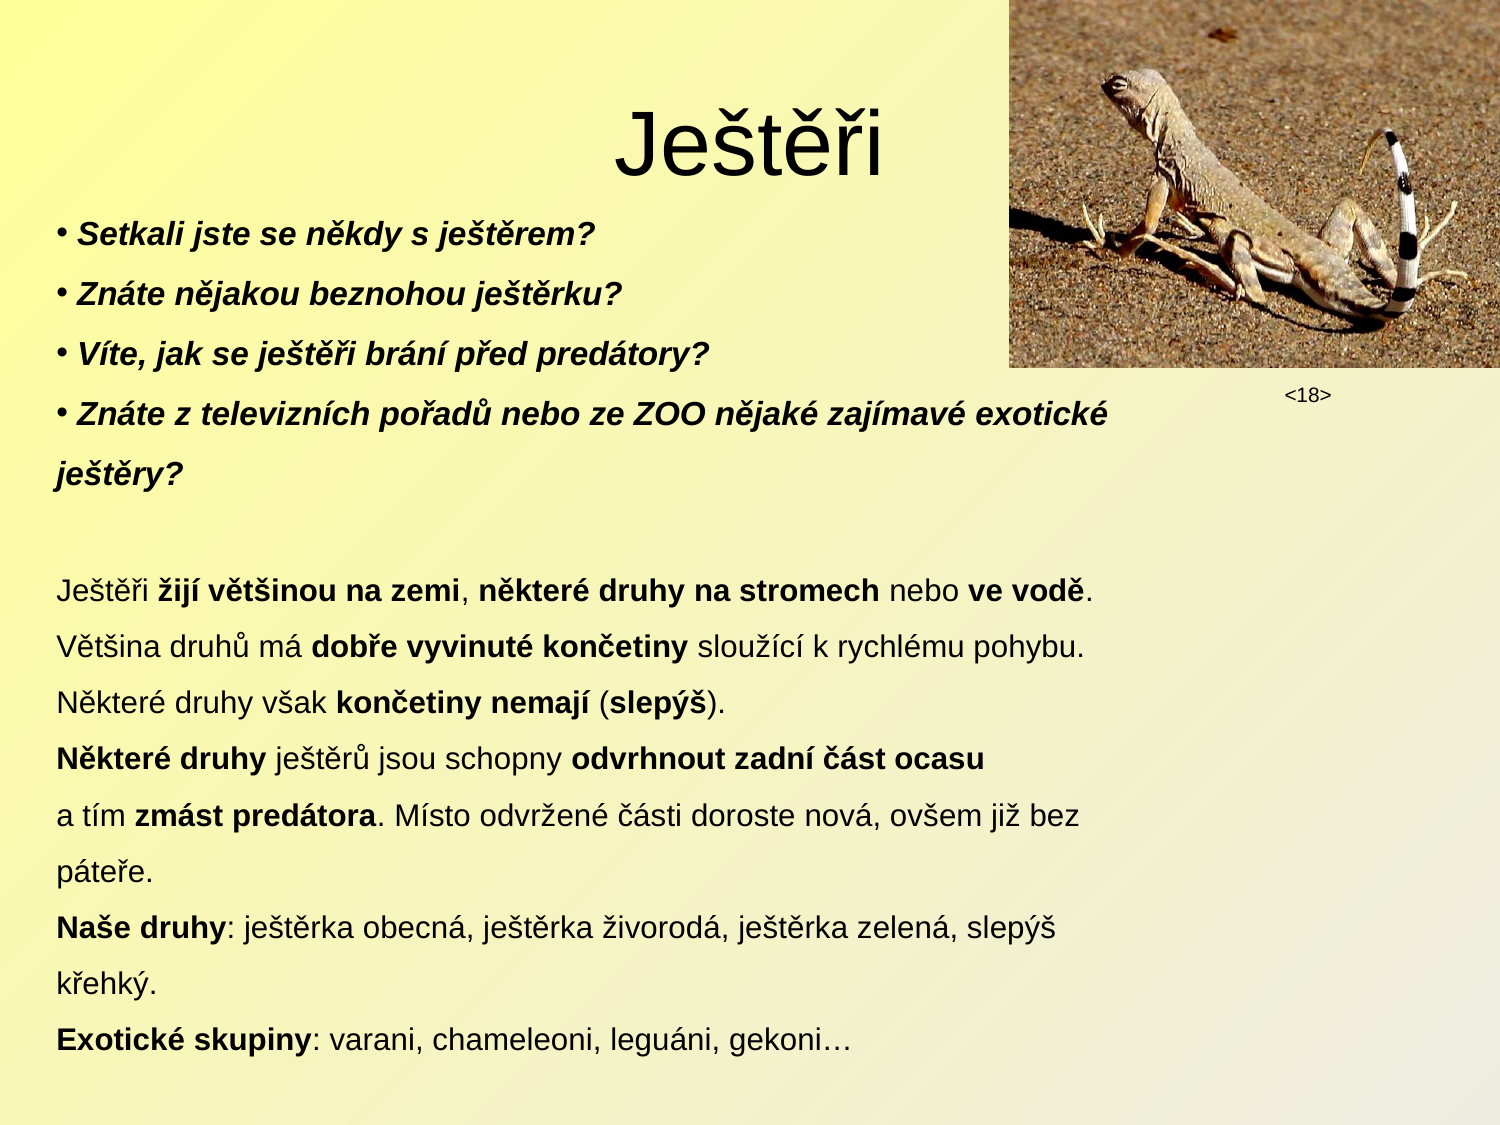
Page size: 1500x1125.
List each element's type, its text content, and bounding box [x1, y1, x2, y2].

picture [1009, 0, 1500, 368]
text_box <18> [1269, 373, 1406, 414]
list Setkali jste se někdy s ještěrem? Znáte nějakou beznohou ještěrku? Víte, jak se ještěři brání před predátory? Znáte z televizních pořadů nebo ze ZOO nějaké zajímavé exotické ještěry? Ještěři žijí většinou na zemi, některé druhy na stromech nebo ve vodě. Většina druhů má dobře vyvinuté končetiny sloužící k rychlému pohybu. Některé druhy však končetiny nemají (slepýš). Některé druhy ještěrů jsou schopny odvrhnout zadní část ocasu a tím zmást predátora. Místo odvržené části doroste nová, ovšem již bez páteře. Naše druhy: ještěrka obecná, ještěrka živorodá, ještěrka zelená, slepýš křehký. Exotické skupiny: varani, chameleoni, leguáni, gekoni… [41, 184, 1176, 1125]
title Ještěři [75, 45, 1009, 184]
